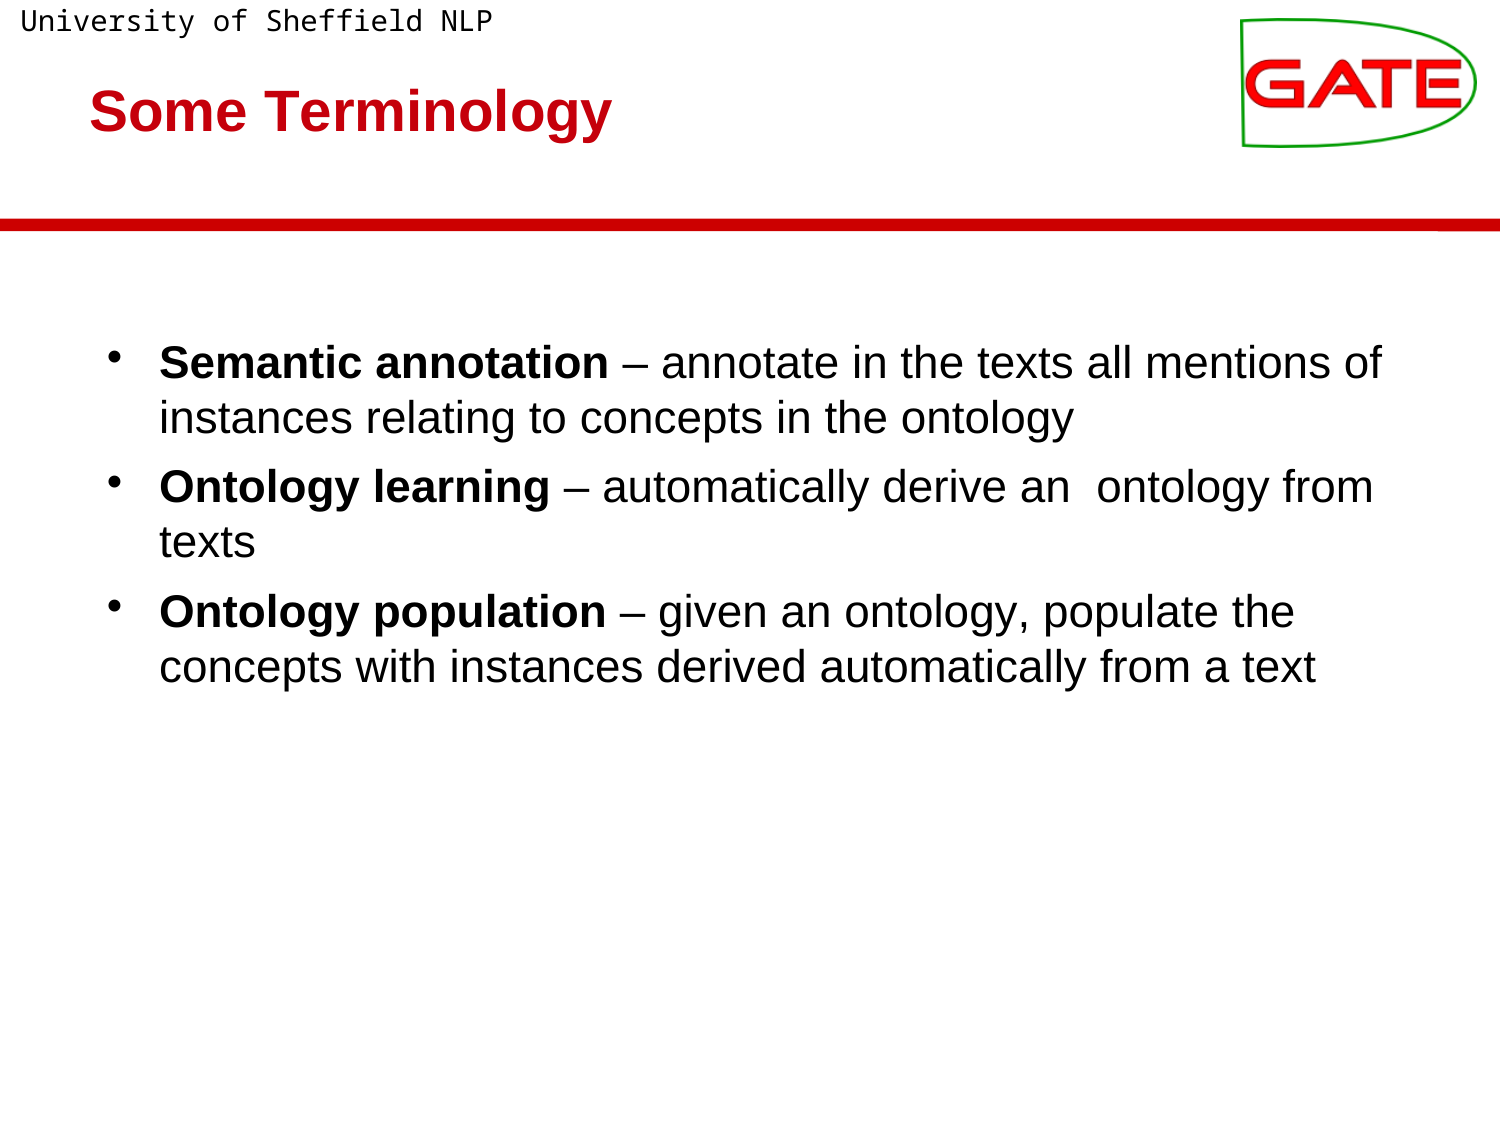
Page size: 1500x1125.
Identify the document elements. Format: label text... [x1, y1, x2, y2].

title Some Terminology [74, 13, 1425, 202]
picture [1425, 18, 1477, 148]
text_box Semantic annotation – annotate in the texts all mentions of instances relating to concepts in the ontology Ontology learning – automatically derive an ontology from texts Ontology population – given an ontology, populate the concepts with instances derived automatically from a text [74, 324, 1448, 1011]
